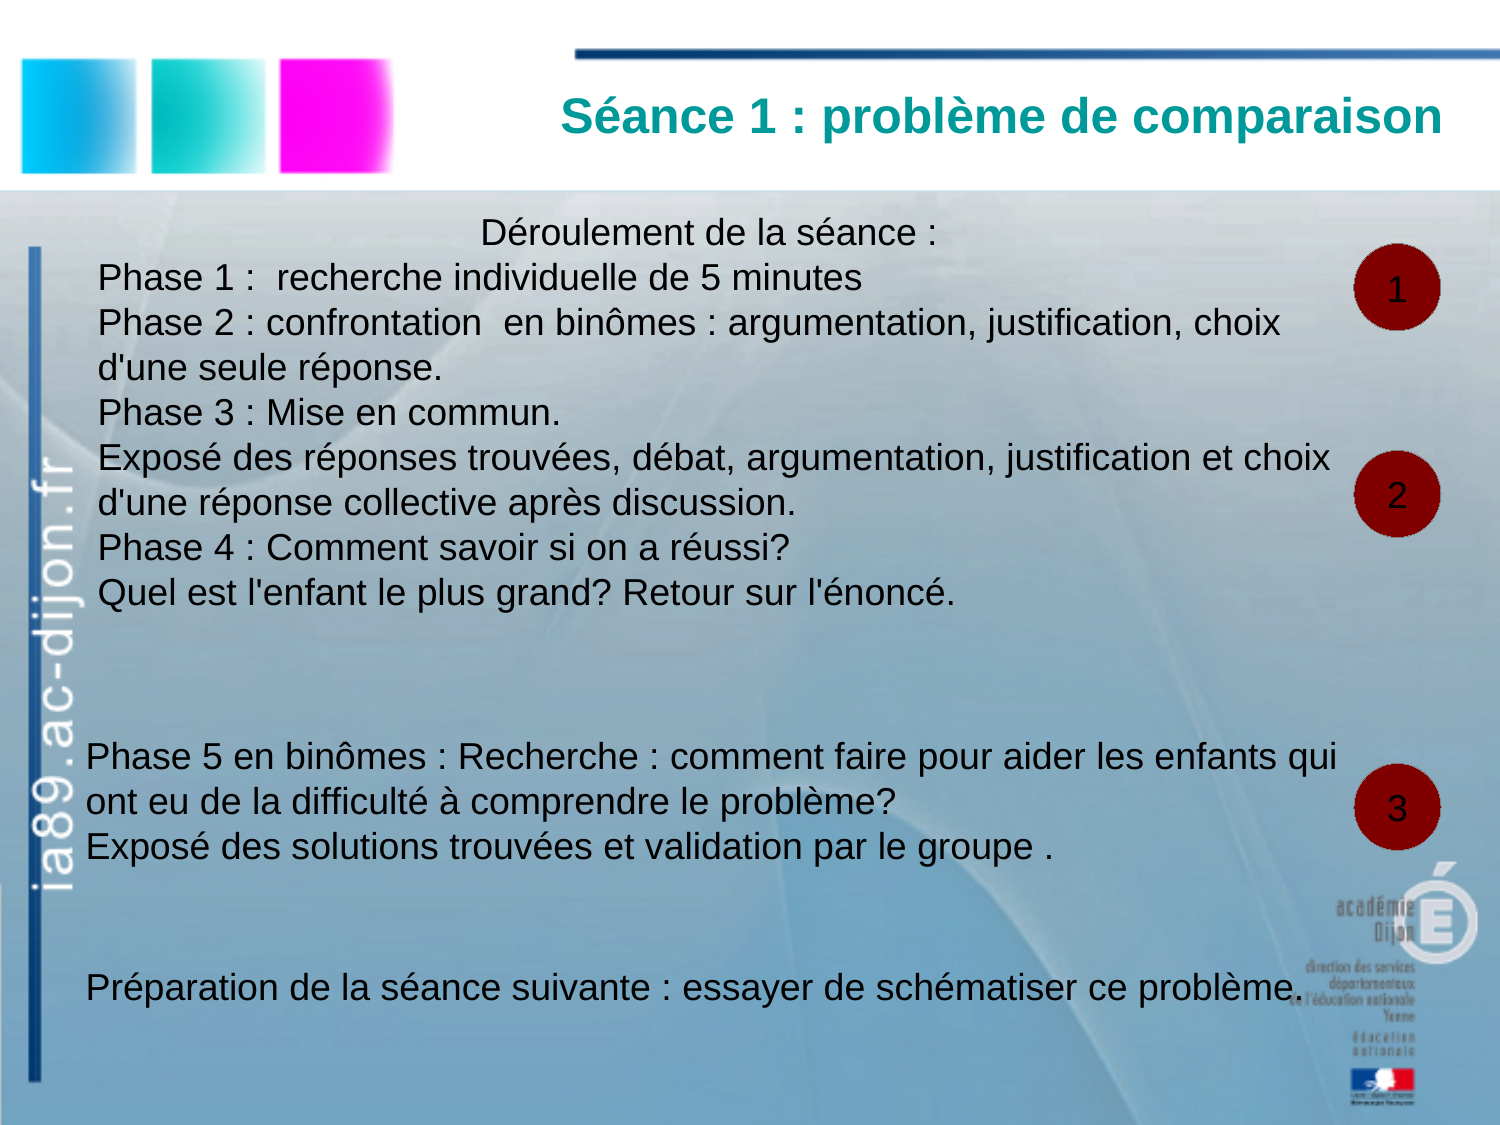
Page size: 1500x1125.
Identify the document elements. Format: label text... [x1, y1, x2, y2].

picture [0, 0, 1500, 1125]
text_box Déroulement de la séance : Phase 1 : recherche individuelle de 5 minutes Phase 2 : confrontation en binômes : argumentation, justification, choix d'une seule réponse. Phase 3 : Mise en commun. Exposé des réponses trouvées, débat, argumentation, justification et choix d'une réponse collective après discussion. Phase 4 : Comment savoir si on a réussi? Quel est l'enfant le plus grand? Retour sur l'énoncé. [82, 200, 1371, 711]
text_box 3 [1353, 763, 1442, 851]
title Séance 1 : problème de comparaison [425, 42, 1459, 185]
text_box Préparation de la séance suivante : essayer de schématiser ce problème. [70, 955, 1477, 1016]
text_box 1 [1353, 243, 1441, 331]
text_box 2 [1353, 450, 1442, 538]
text_box Phase 5 en binômes : Recherche : comment faire pour aider les enfants qui ont eu de la difficulté à comprendre le problème? Exposé des solutions trouvées et validation par le groupe . [70, 724, 1394, 875]
